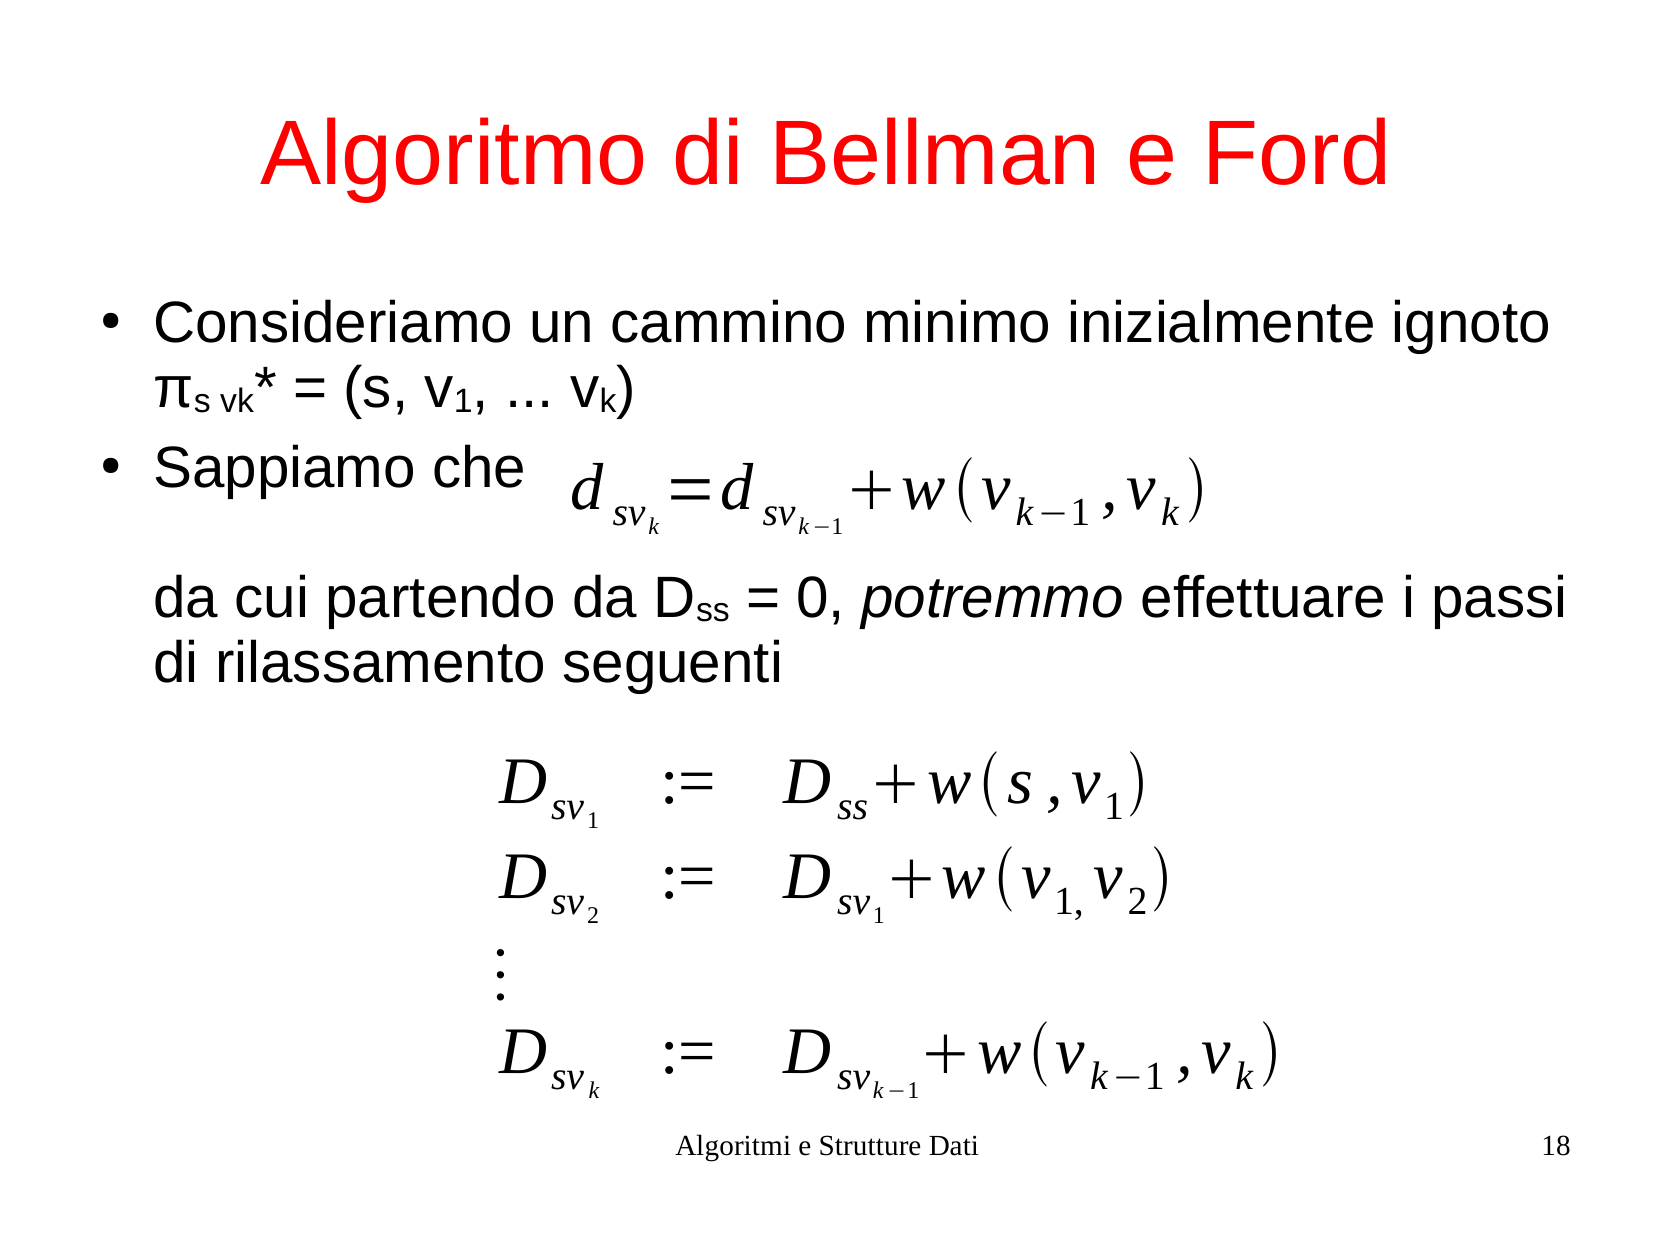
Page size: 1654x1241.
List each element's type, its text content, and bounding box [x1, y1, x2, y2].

chart [476, 737, 1288, 1105]
list Consideriamo un cammino minimo inizialmente ignoto πs vk* = (s, v1, ... vk) Sappiamo che da cui partendo da Dss = 0, potremmo effettuare i passi di rilassamento seguenti [82, 290, 1571, 1109]
title Algoritmo di Bellman e Ford [82, 49, 1571, 257]
chart [562, 450, 1213, 540]
